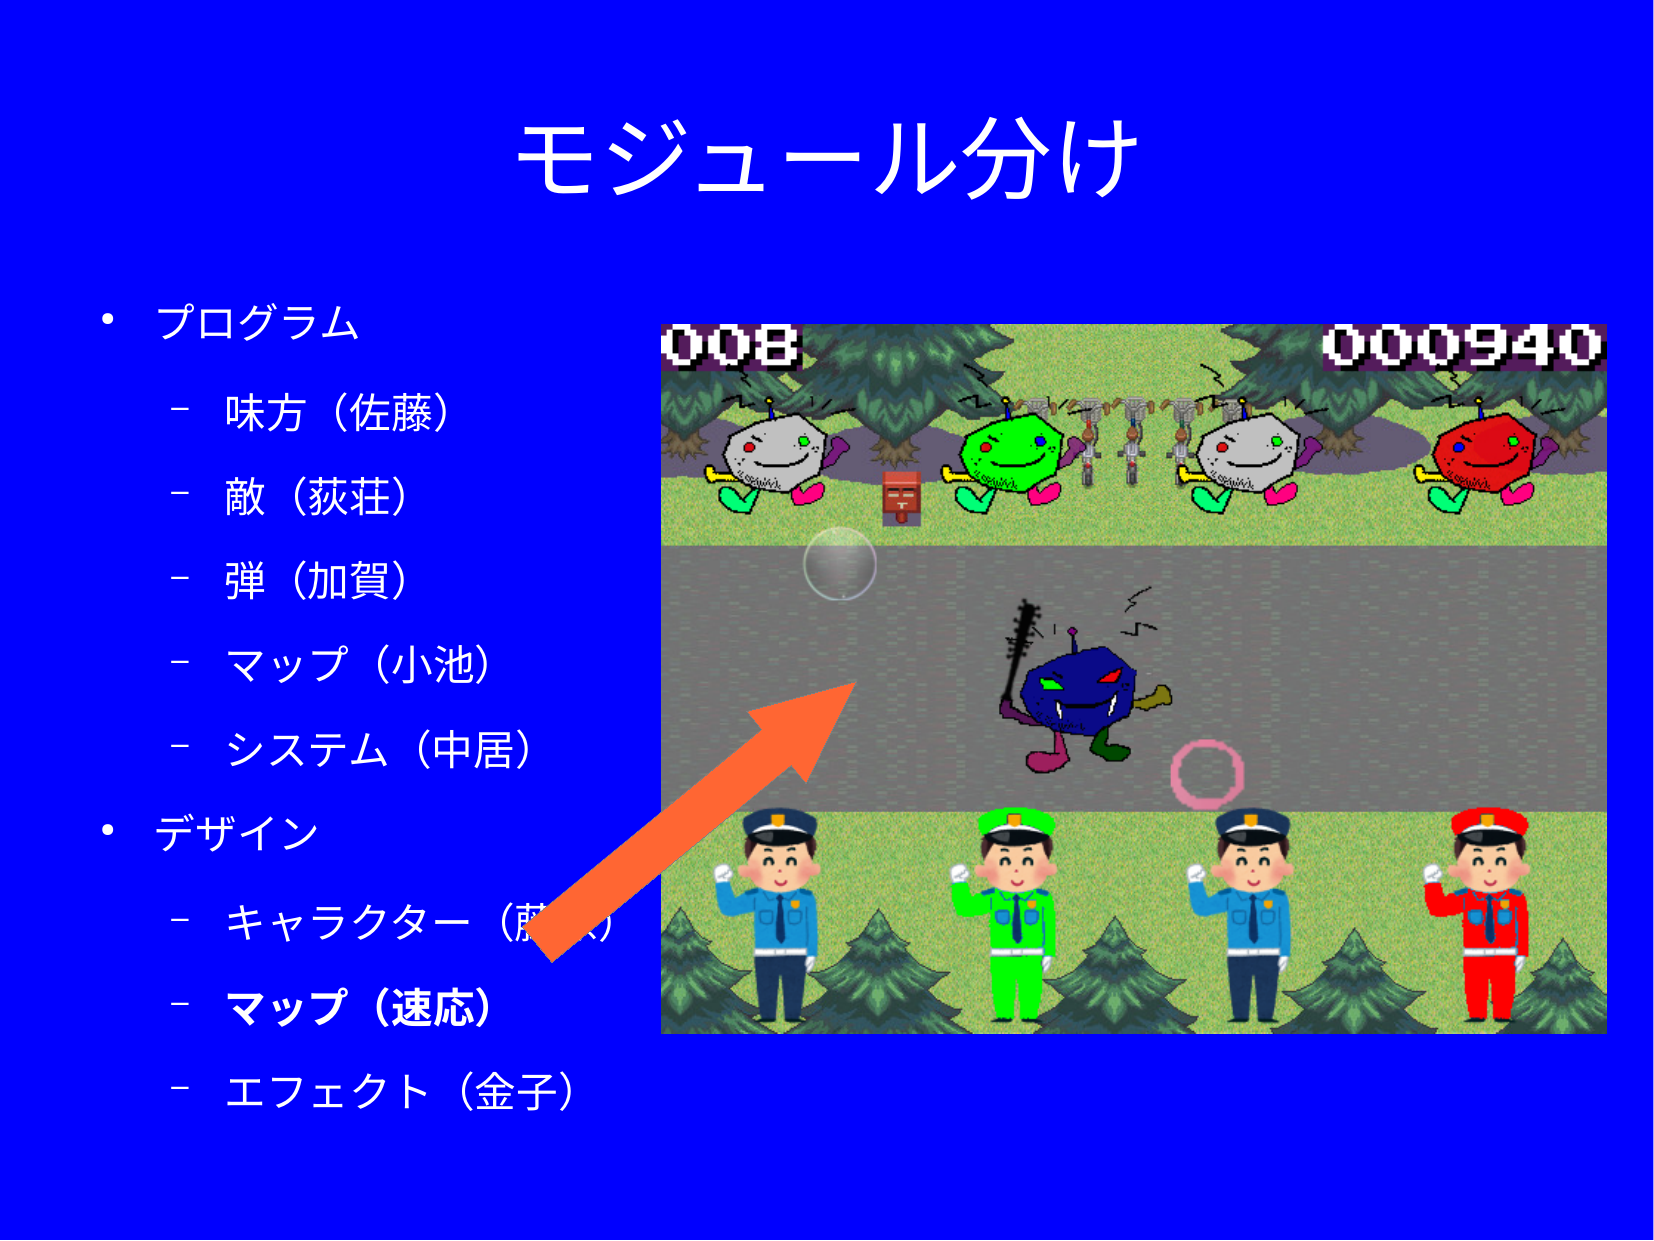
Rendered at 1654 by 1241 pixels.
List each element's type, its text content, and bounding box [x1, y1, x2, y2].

text_box [522, 681, 857, 963]
picture [661, 324, 1607, 1034]
list プログラム 味方（佐藤） 敵（荻荘） 弾（加賀） マップ（小池） システム（中居） デザイン キャラクター（藤原） マップ（速応） エフェクト（金子） [82, 290, 793, 1134]
title モジュール分け [82, 49, 1571, 257]
